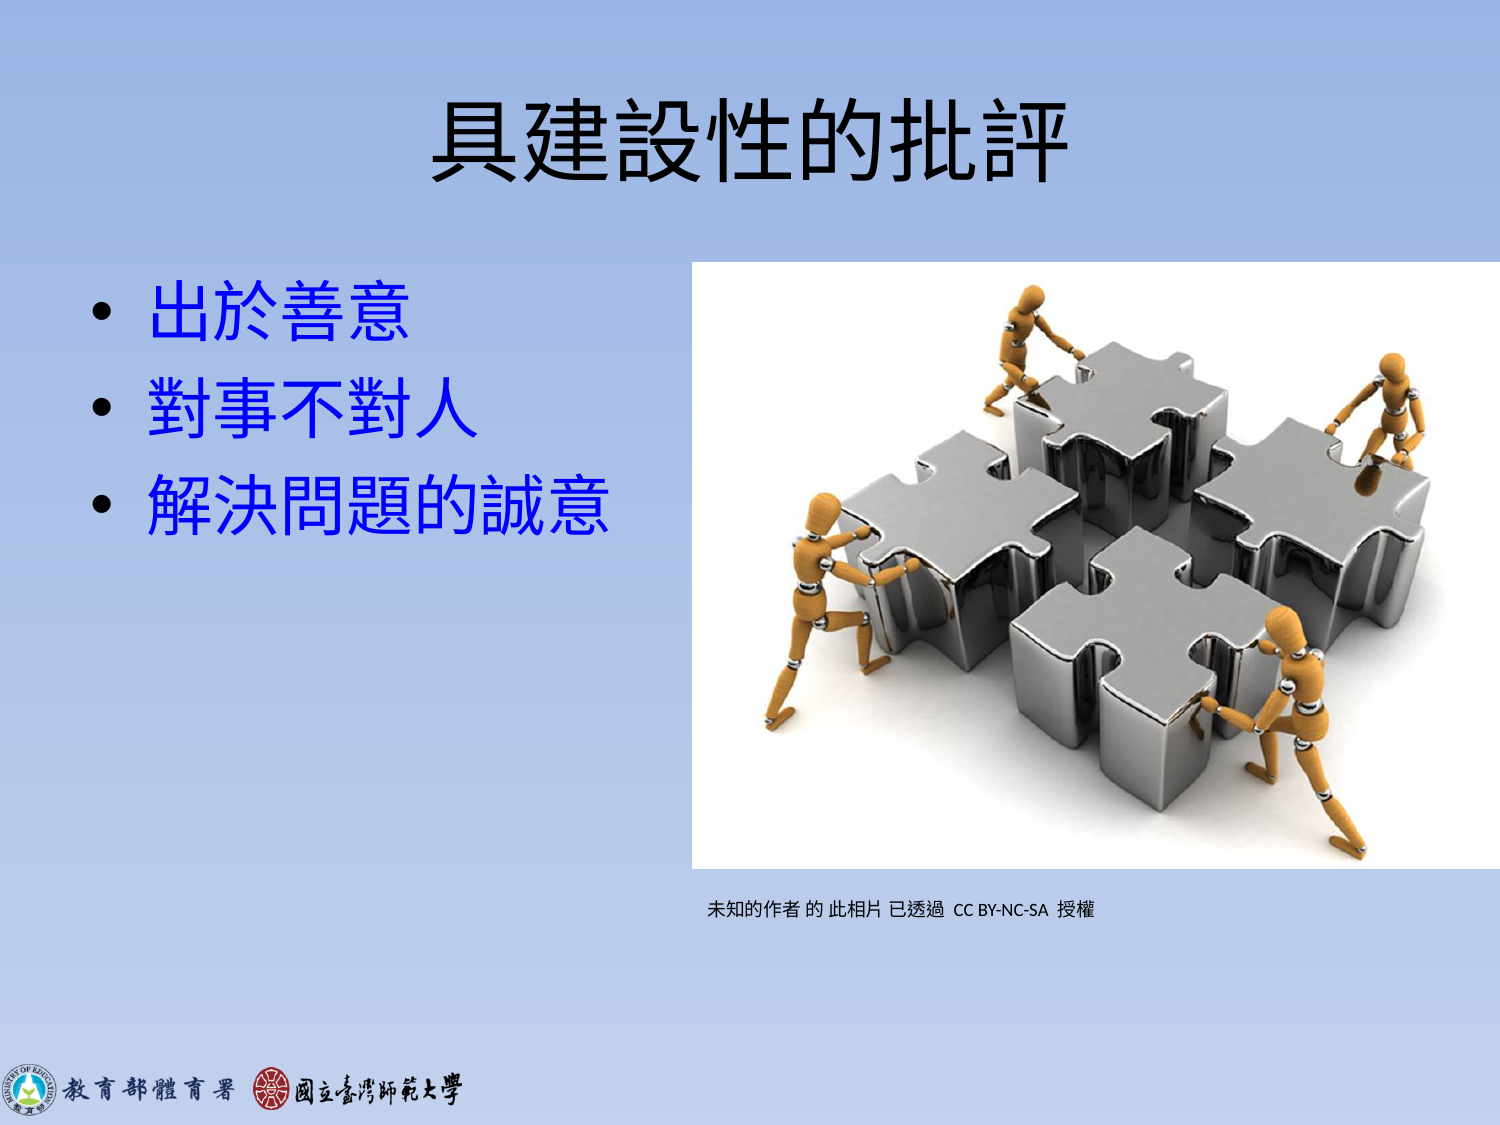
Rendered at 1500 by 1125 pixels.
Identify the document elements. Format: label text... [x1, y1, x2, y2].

text_box 未知的作者 的 此相片 已透過 CC BY-NC-SA 授權 [692, 890, 1500, 928]
title 具建設性的批評 [75, 45, 1426, 233]
picture [692, 262, 1500, 869]
list 出於善意 對事不對人 解決問題的誠意 [75, 262, 1426, 1005]
